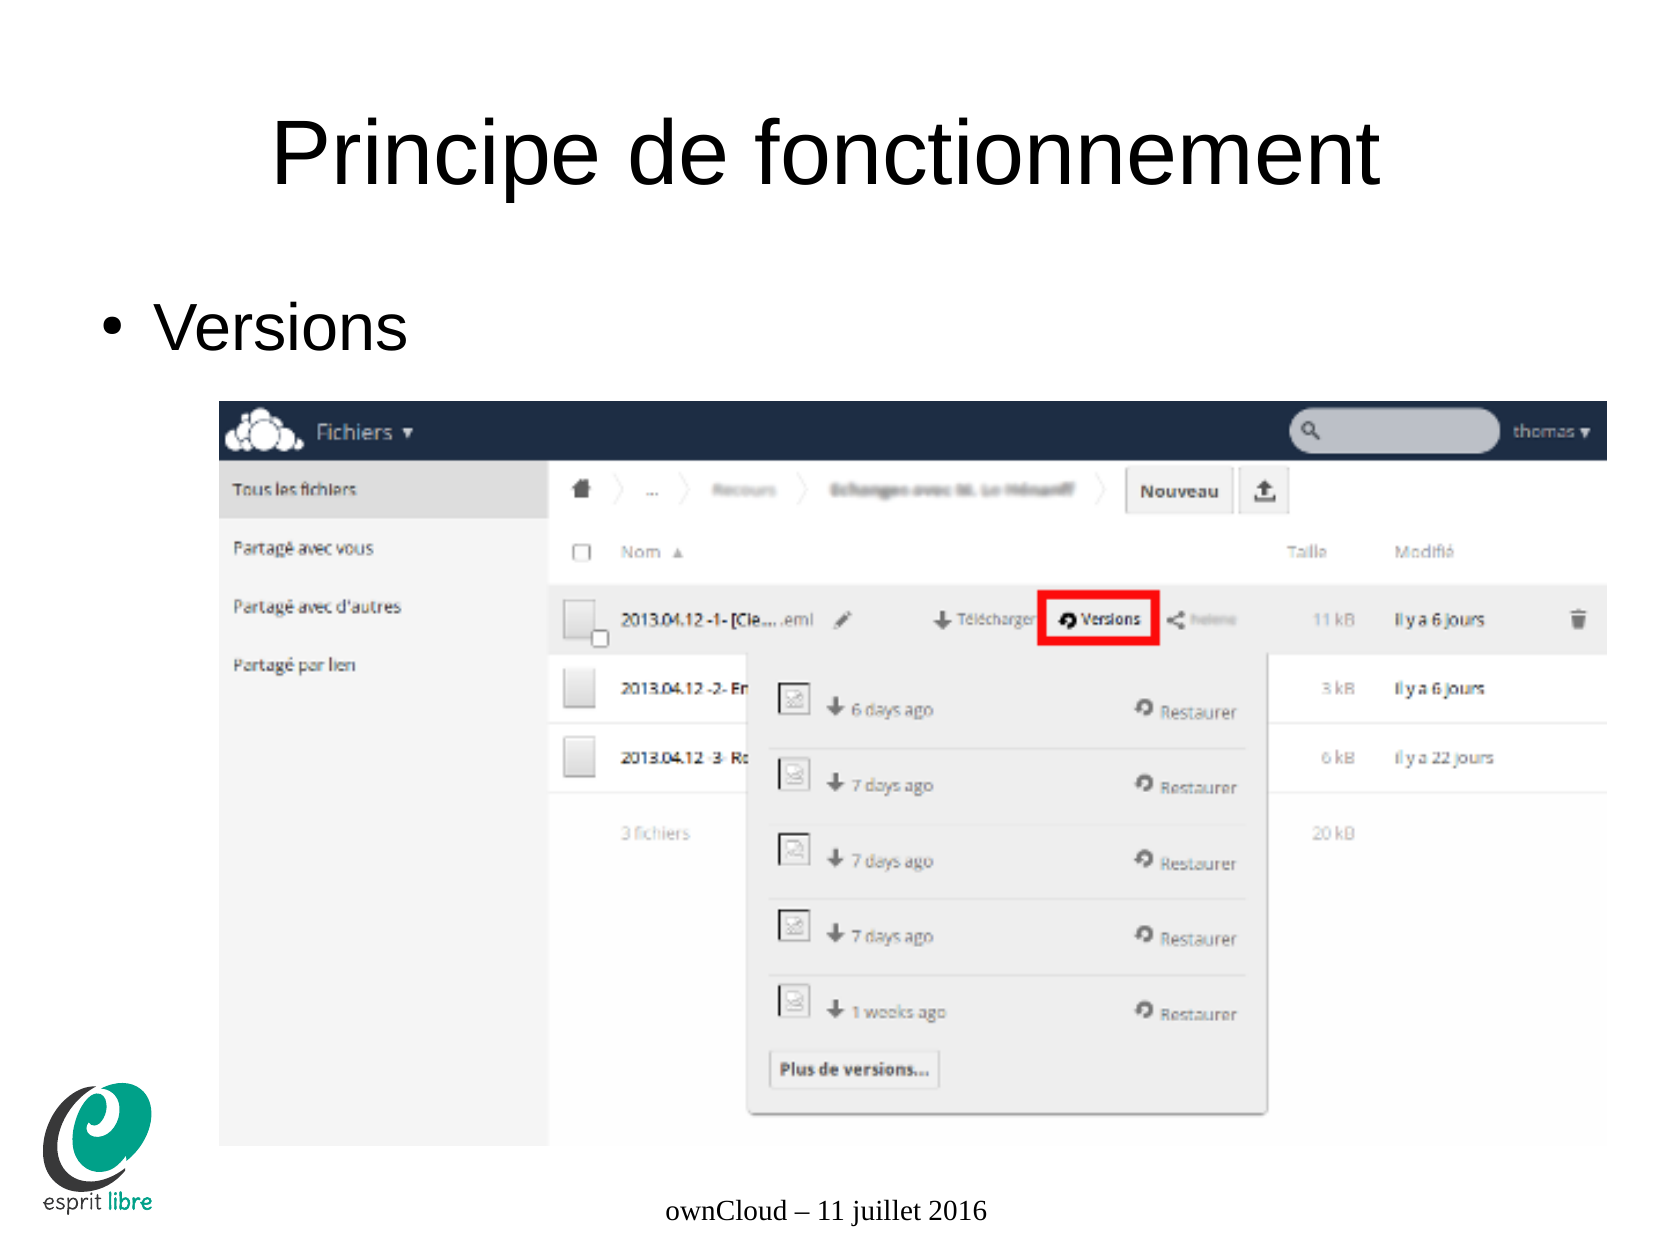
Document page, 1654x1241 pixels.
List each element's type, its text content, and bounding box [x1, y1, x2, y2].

picture [219, 401, 1607, 1146]
title Principe de fonctionnement [82, 49, 1571, 257]
list Versions [82, 290, 1571, 1010]
